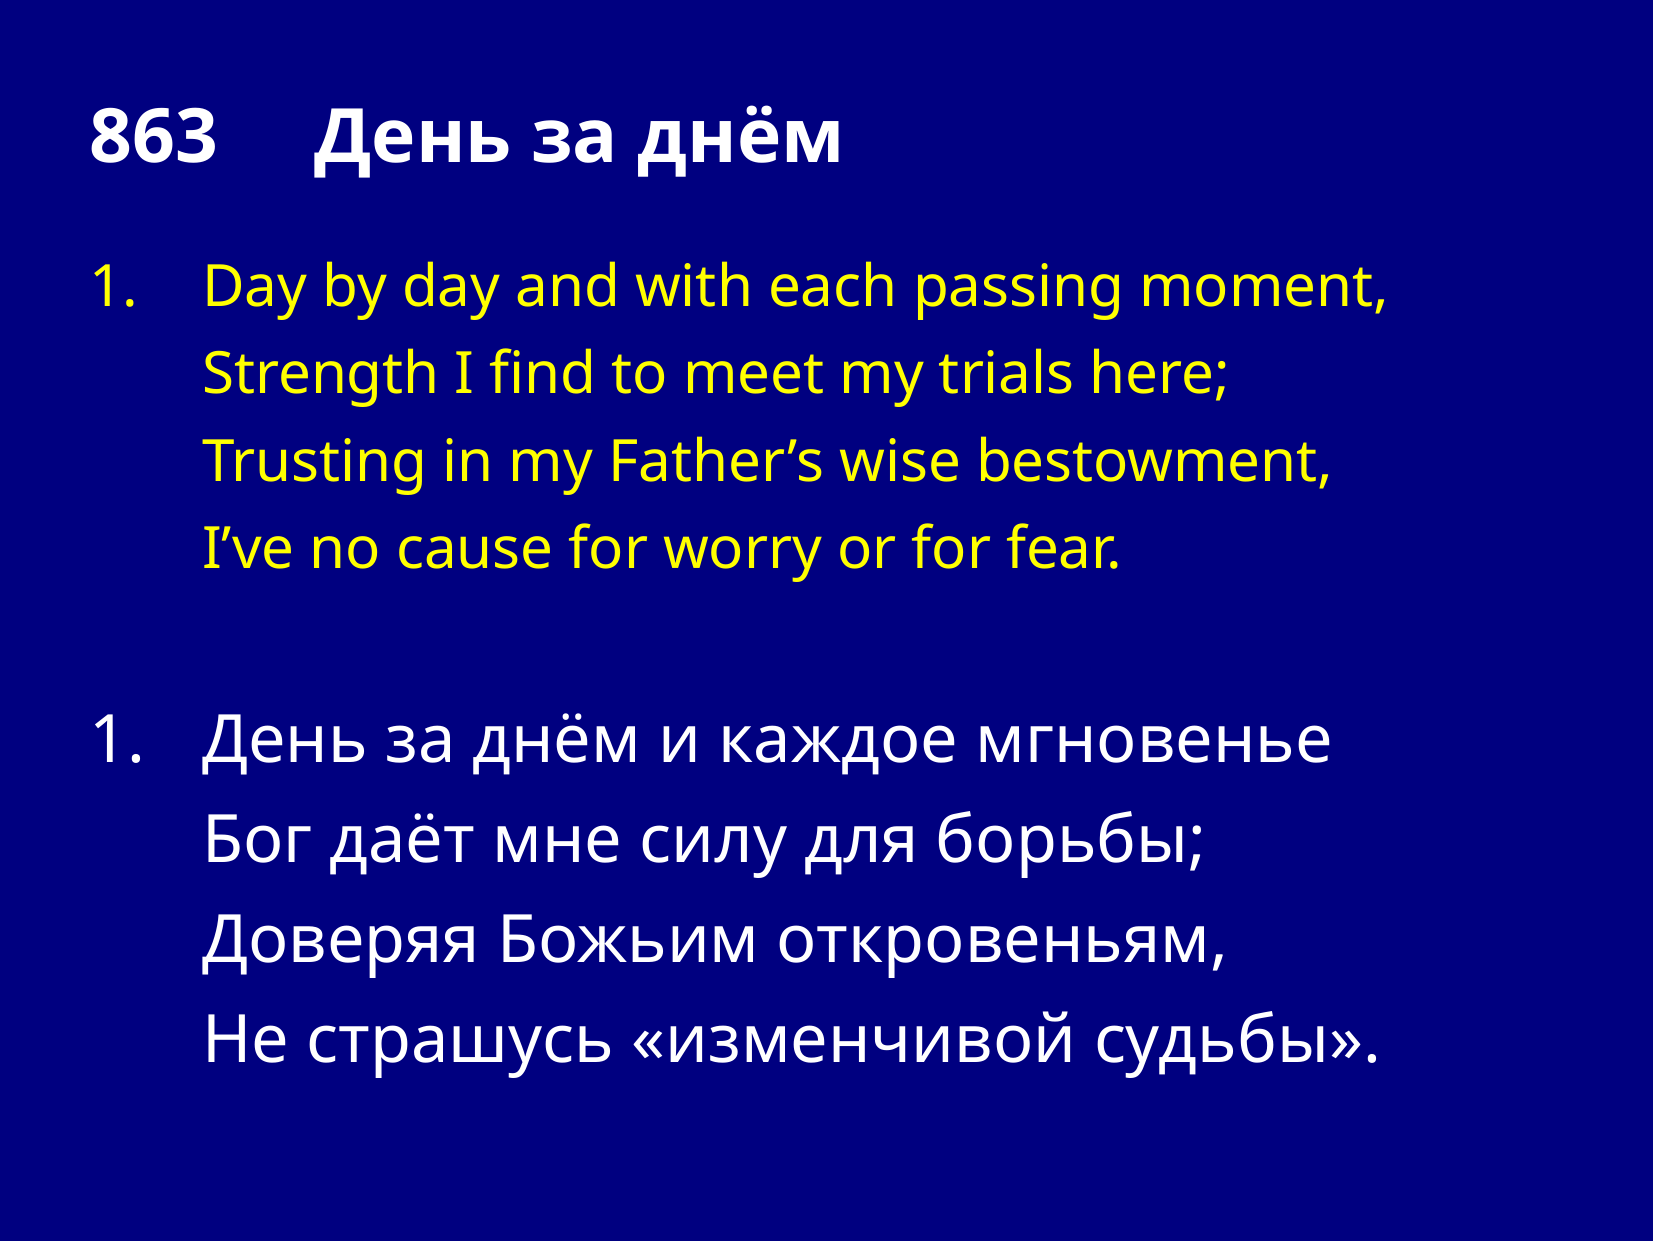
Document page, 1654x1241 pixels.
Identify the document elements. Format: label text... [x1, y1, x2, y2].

text_box 1. День за днём и каждое мгновенье Бог даёт мне силу для борьбы; Доверяя Божьим откровеньям, Не страшусь «изменчивой судьбы». [75, 675, 1576, 1163]
text_box 1. Day by day and with each passing moment, Strength I find to meet my trials here; Trusting in my Father’s wise bestowment, I’ve no cause for worry or for fear. [75, 188, 1576, 638]
text_box 863 День за днём [75, 75, 1576, 188]
